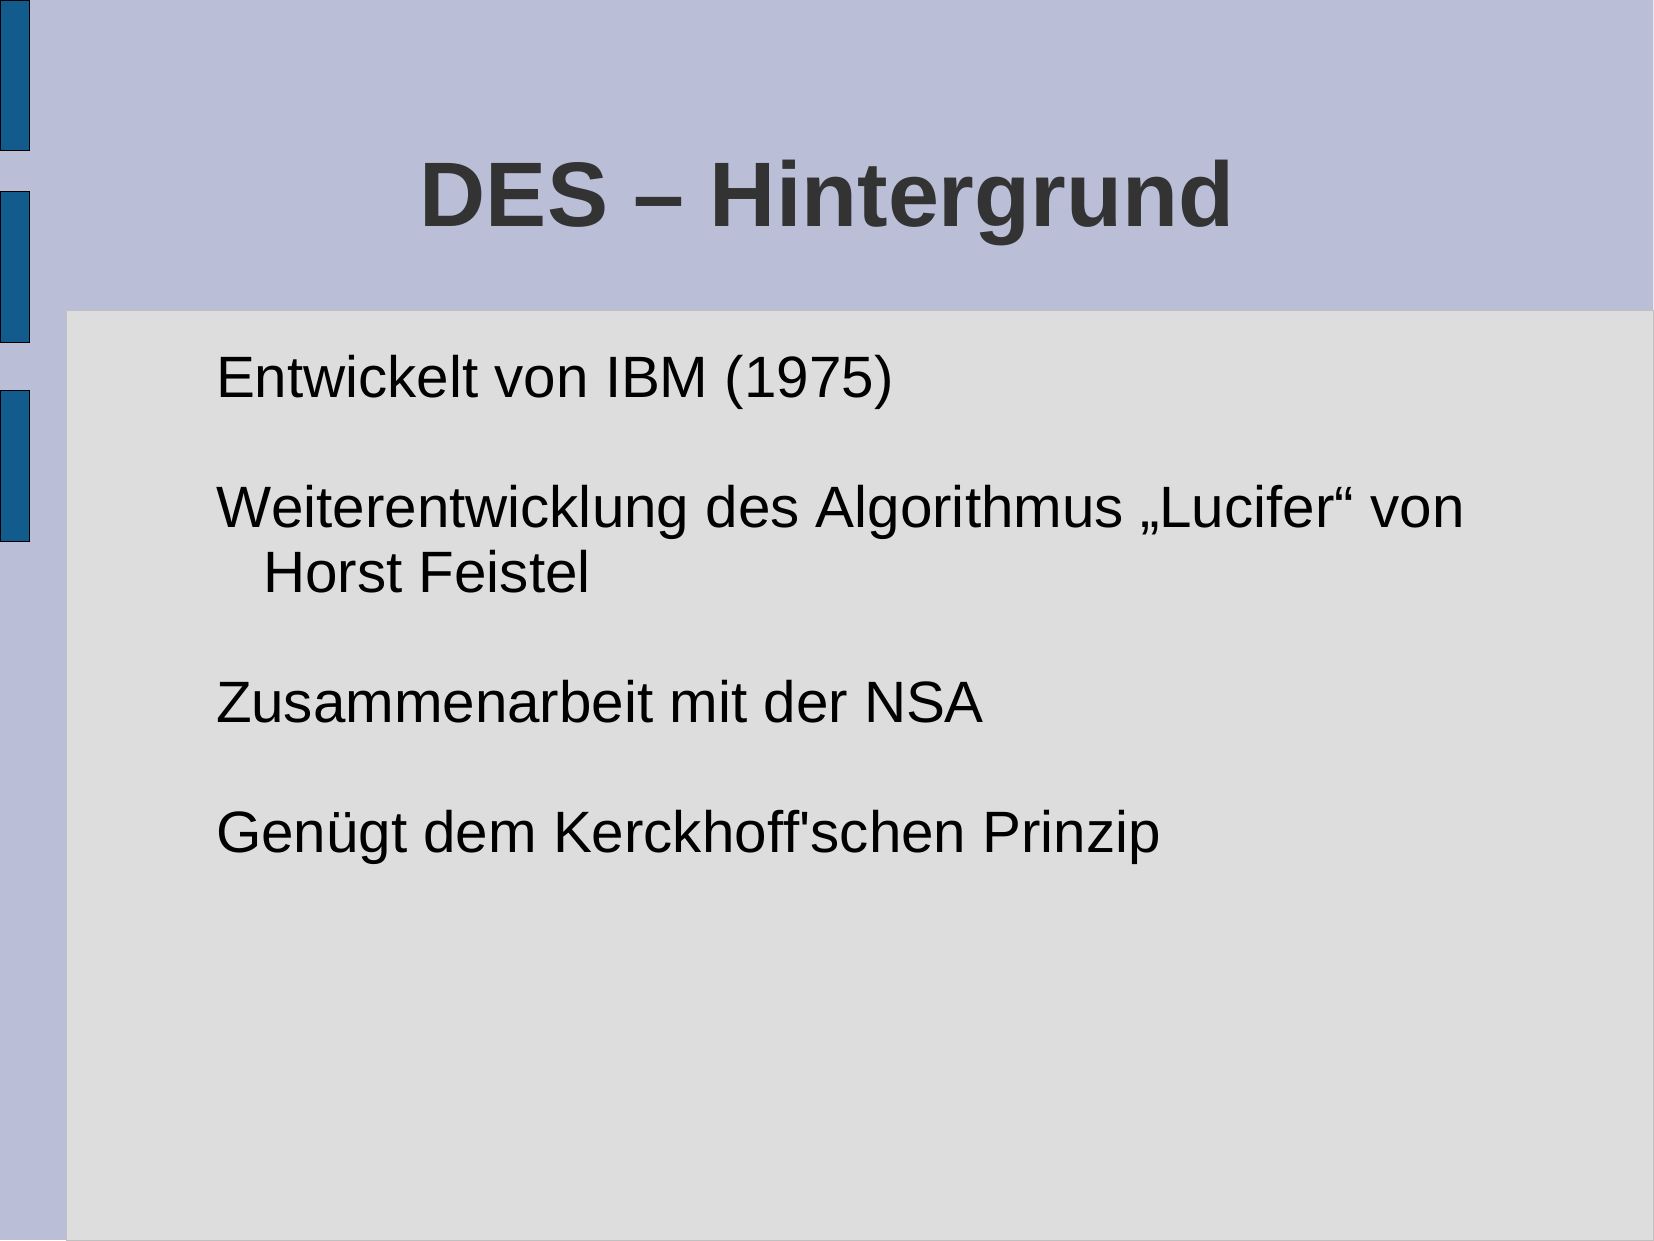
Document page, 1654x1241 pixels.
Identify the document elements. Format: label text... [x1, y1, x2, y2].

list Entwickelt von IBM (1975) Weiterentwicklung des Algorithmus „Lucifer“ von Horst Feistel Zusammenarbeit mit der NSA Genügt dem Kerckhoff'schen Prinzip [121, 344, 1534, 1127]
title DES – Hintergrund [121, 91, 1534, 299]
